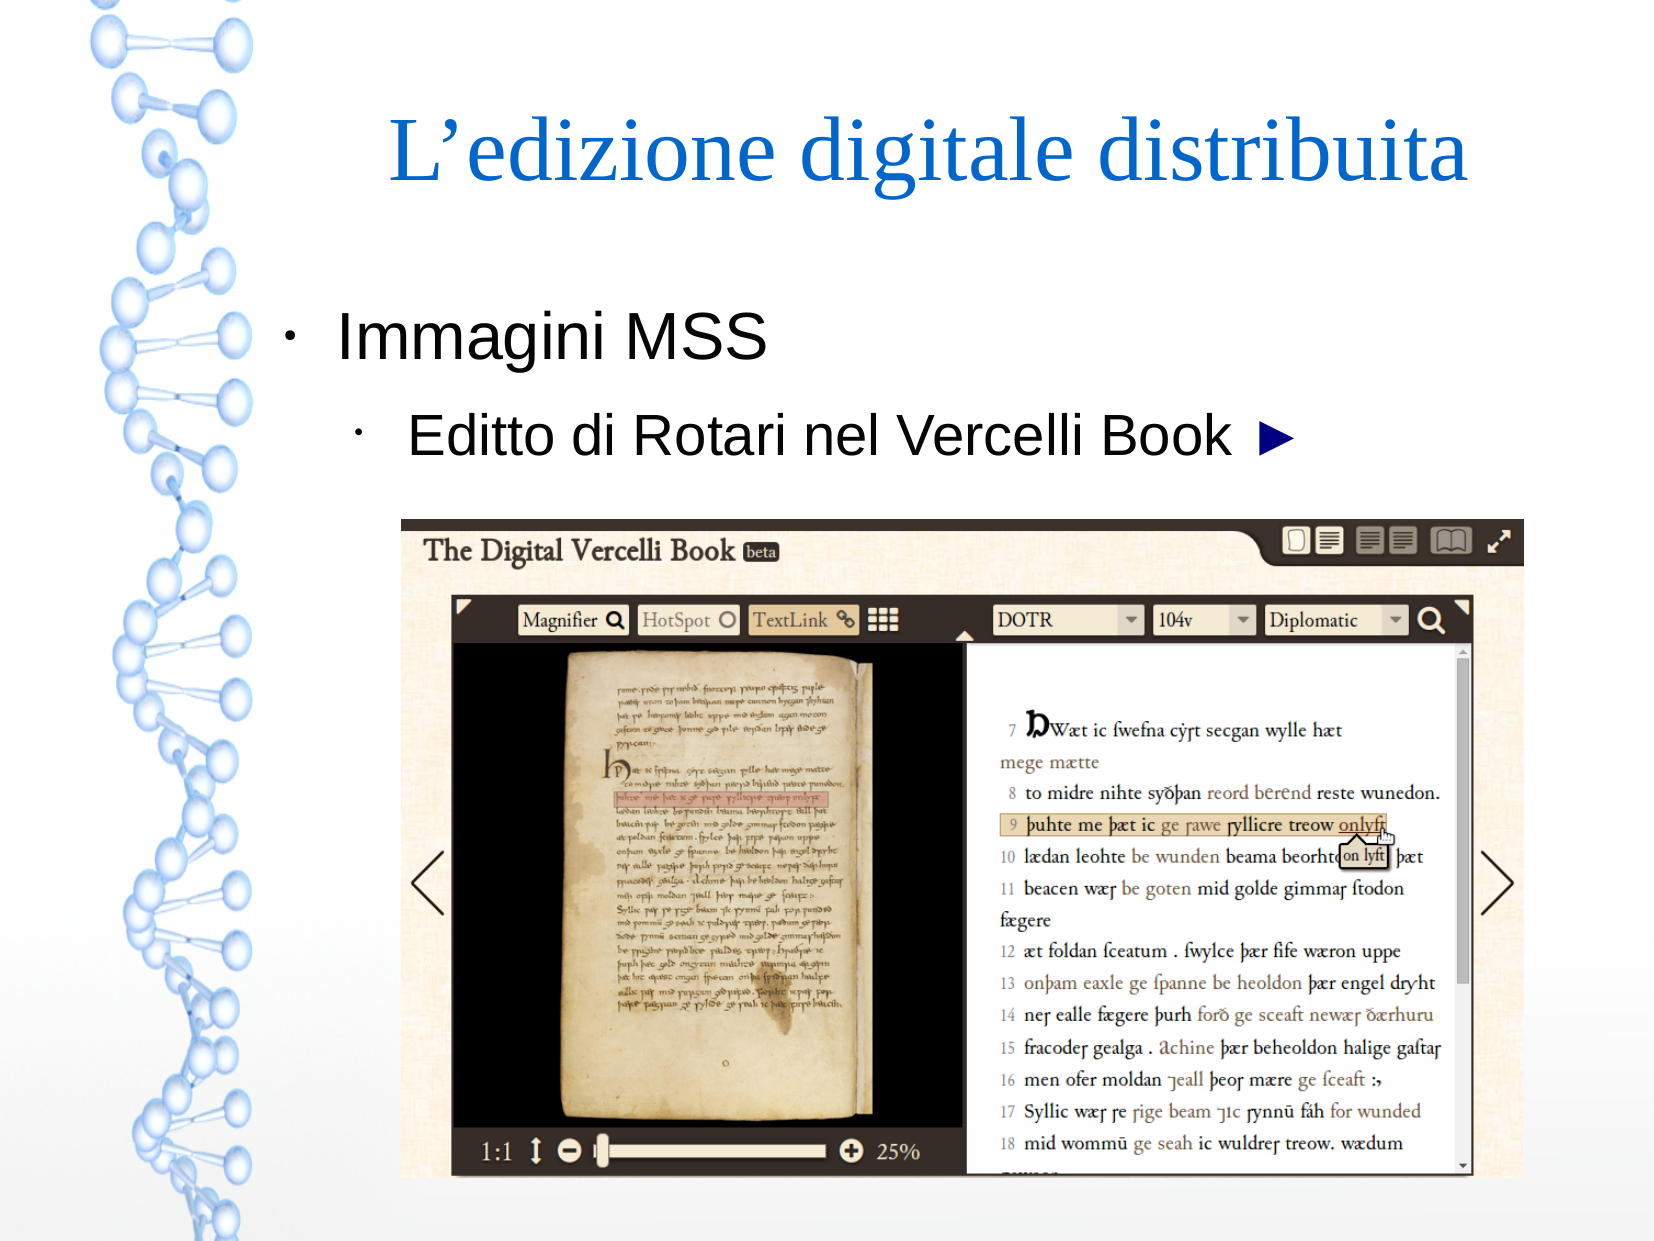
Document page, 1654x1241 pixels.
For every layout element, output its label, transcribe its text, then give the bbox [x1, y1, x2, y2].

list Immagini MSS Editto di Rotari nel Vercelli Book ► [265, 299, 1512, 1019]
picture [0, 0, 1654, 1241]
title L’edizione digitale distribuita [265, 47, 1595, 253]
